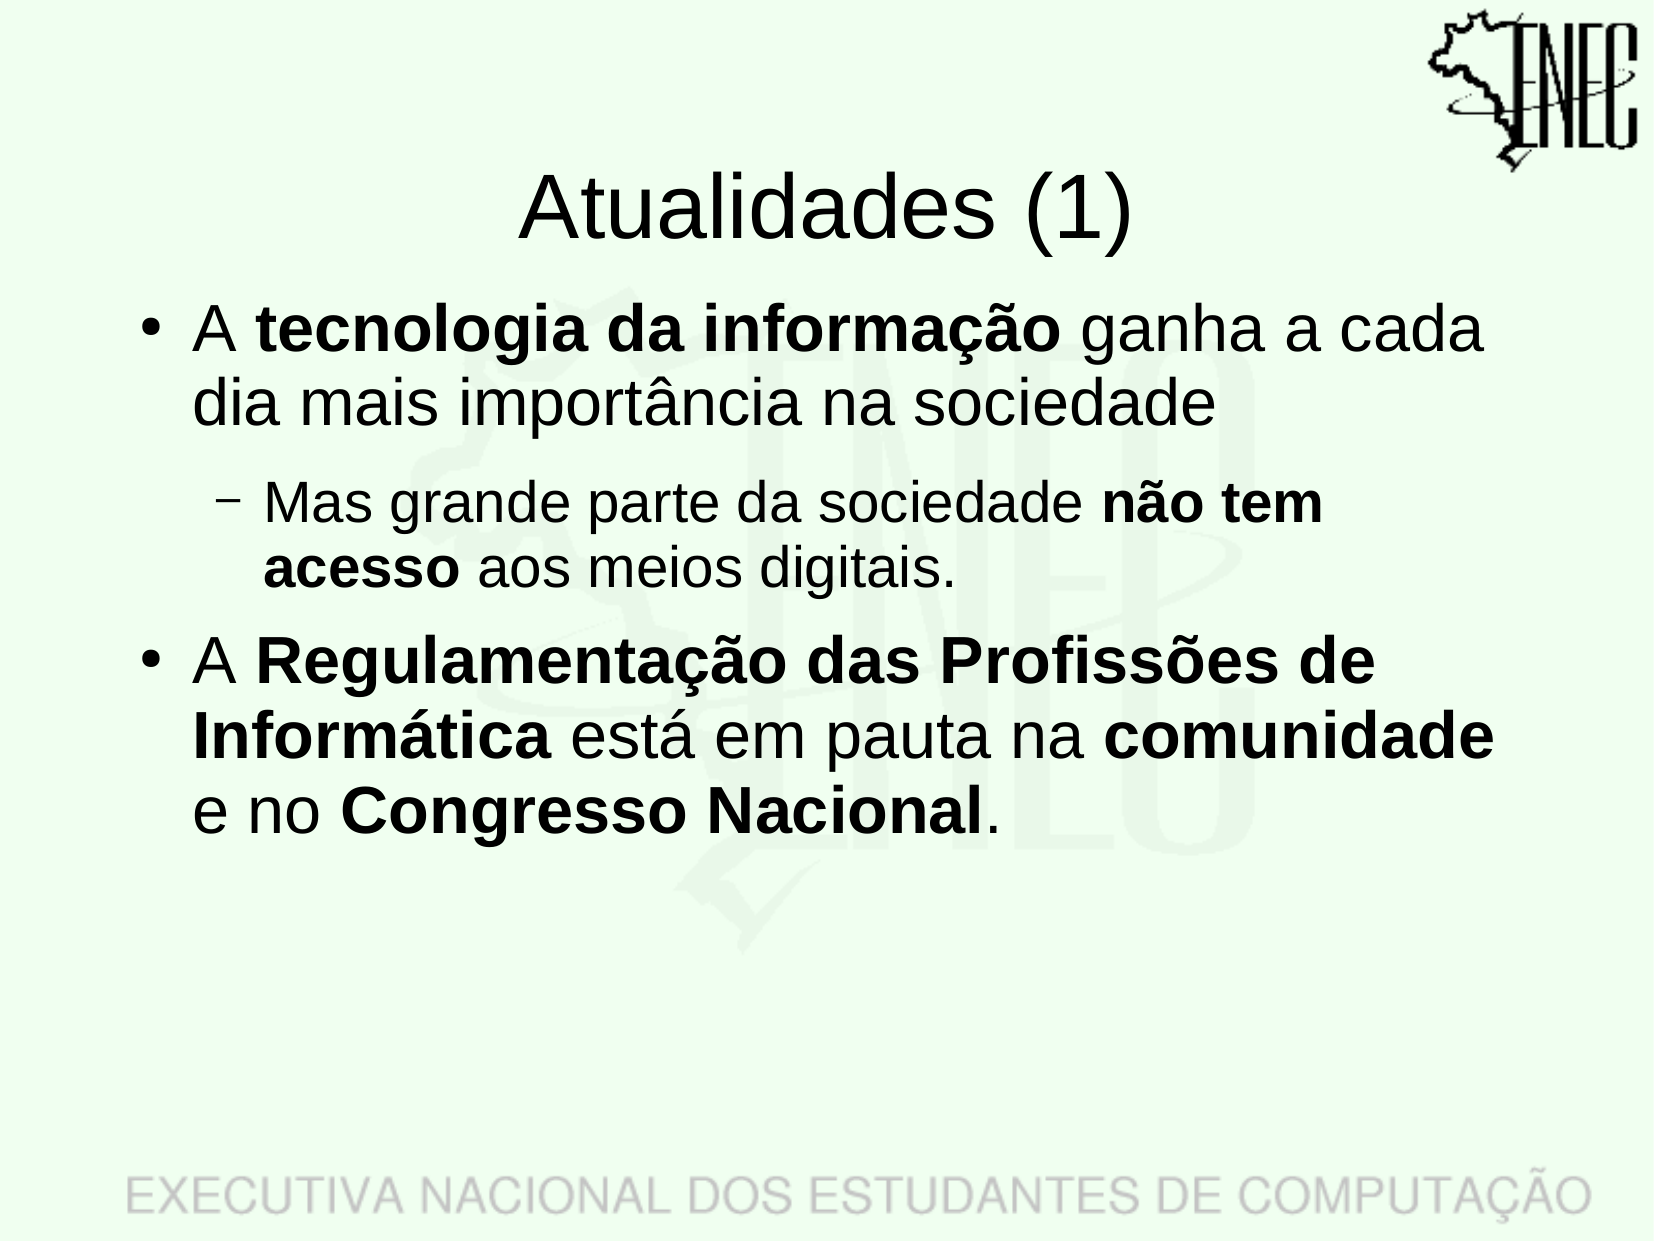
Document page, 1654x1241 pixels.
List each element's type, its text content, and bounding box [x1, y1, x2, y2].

title Atualidades (1) [121, 102, 1534, 290]
picture [0, 0, 1654, 1241]
list A tecnologia da informação ganha a cada dia mais importância na sociedade Mas grande parte da sociedade não tem acesso aos meios digitais. A Regulamentação das Profissões de Informática está em pauta na comunidade e no Congresso Nacional. [121, 290, 1534, 1174]
